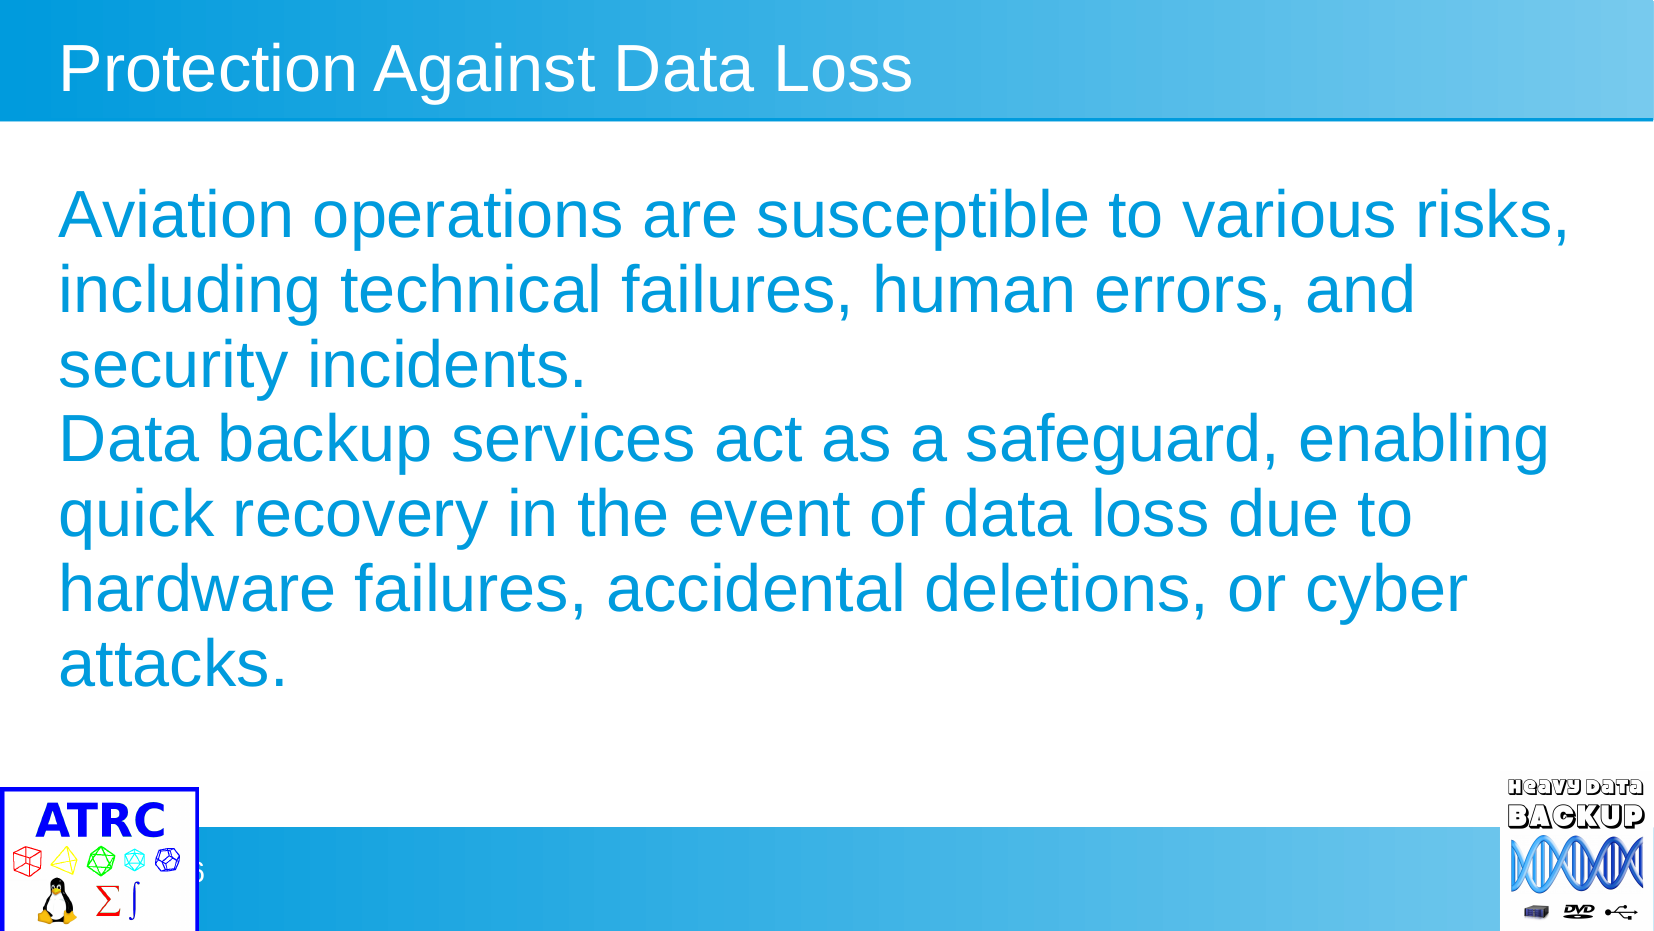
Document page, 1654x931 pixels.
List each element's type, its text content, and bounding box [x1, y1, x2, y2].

picture [0, 787, 199, 931]
title Protection Against Data Loss [59, 29, 1595, 108]
list Aviation operations are susceptible to various risks, including technical failures, human errors, and security incidents. Data backup services act as a safeguard, enabling quick recovery in the event of data loss due to hardware failures, accidental deletions, or cyber attacks. [59, 177, 1595, 768]
picture [1500, 771, 1654, 931]
